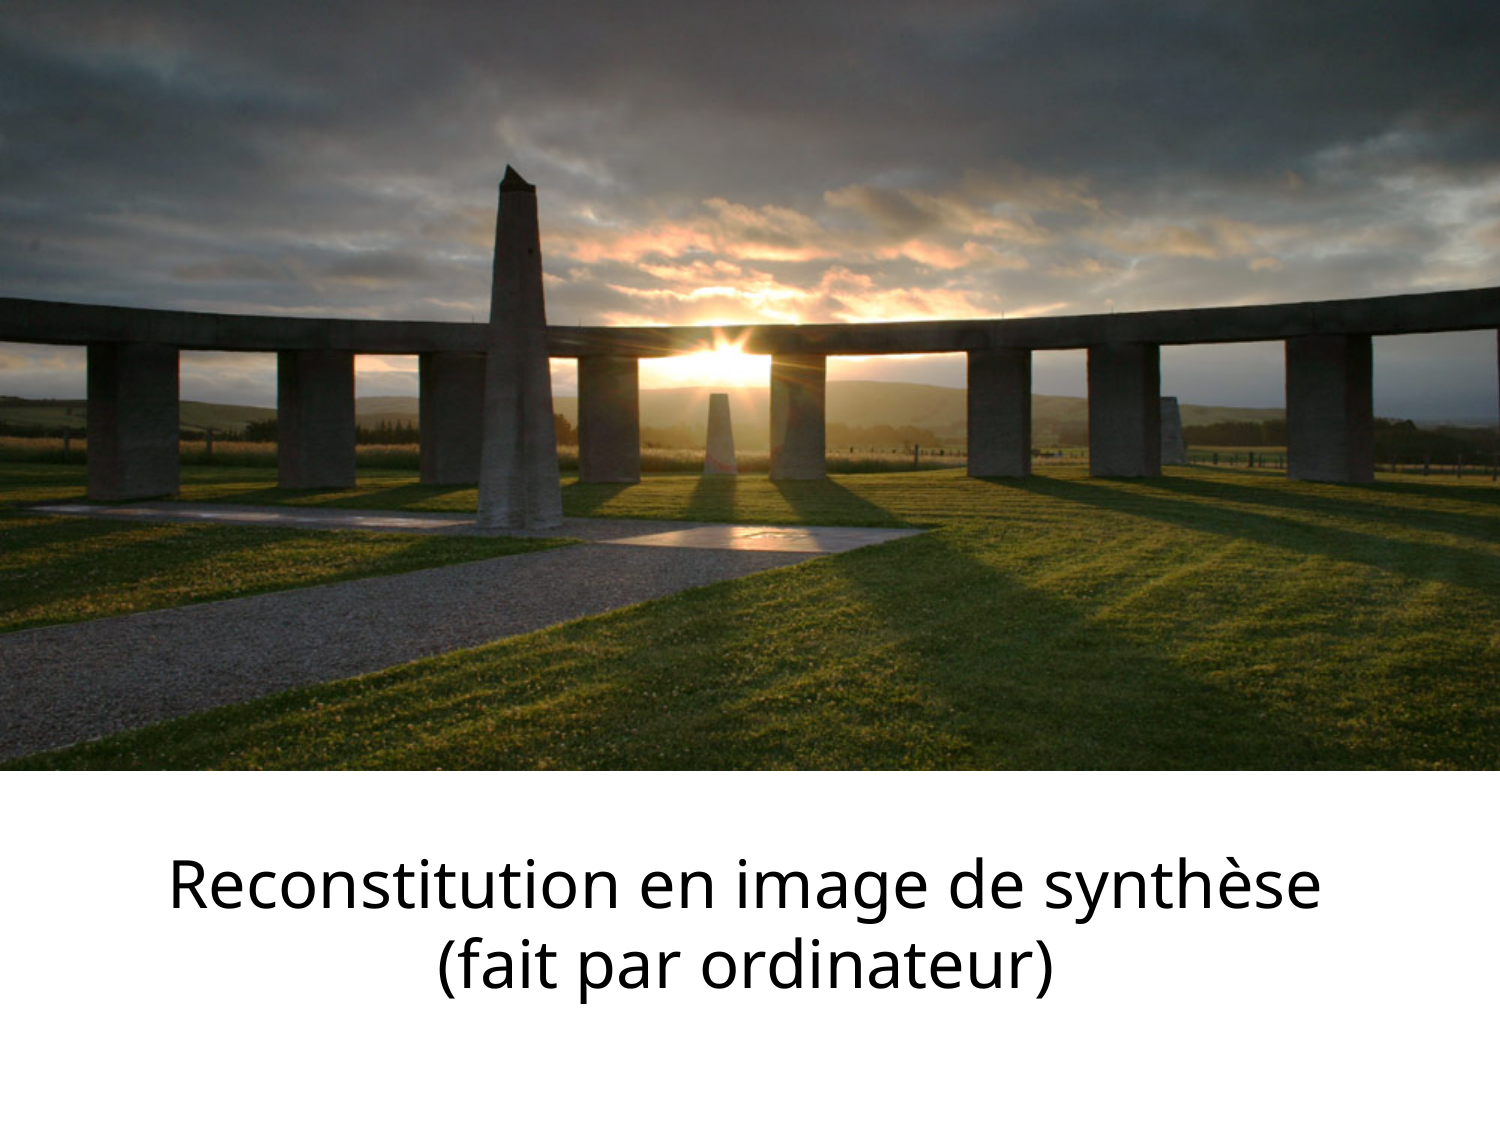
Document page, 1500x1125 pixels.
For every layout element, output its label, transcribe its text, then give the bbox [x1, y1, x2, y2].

text_box Reconstitution en image de synthèse (fait par ordinateur) [152, 834, 1340, 1010]
picture [0, 0, 1500, 771]
